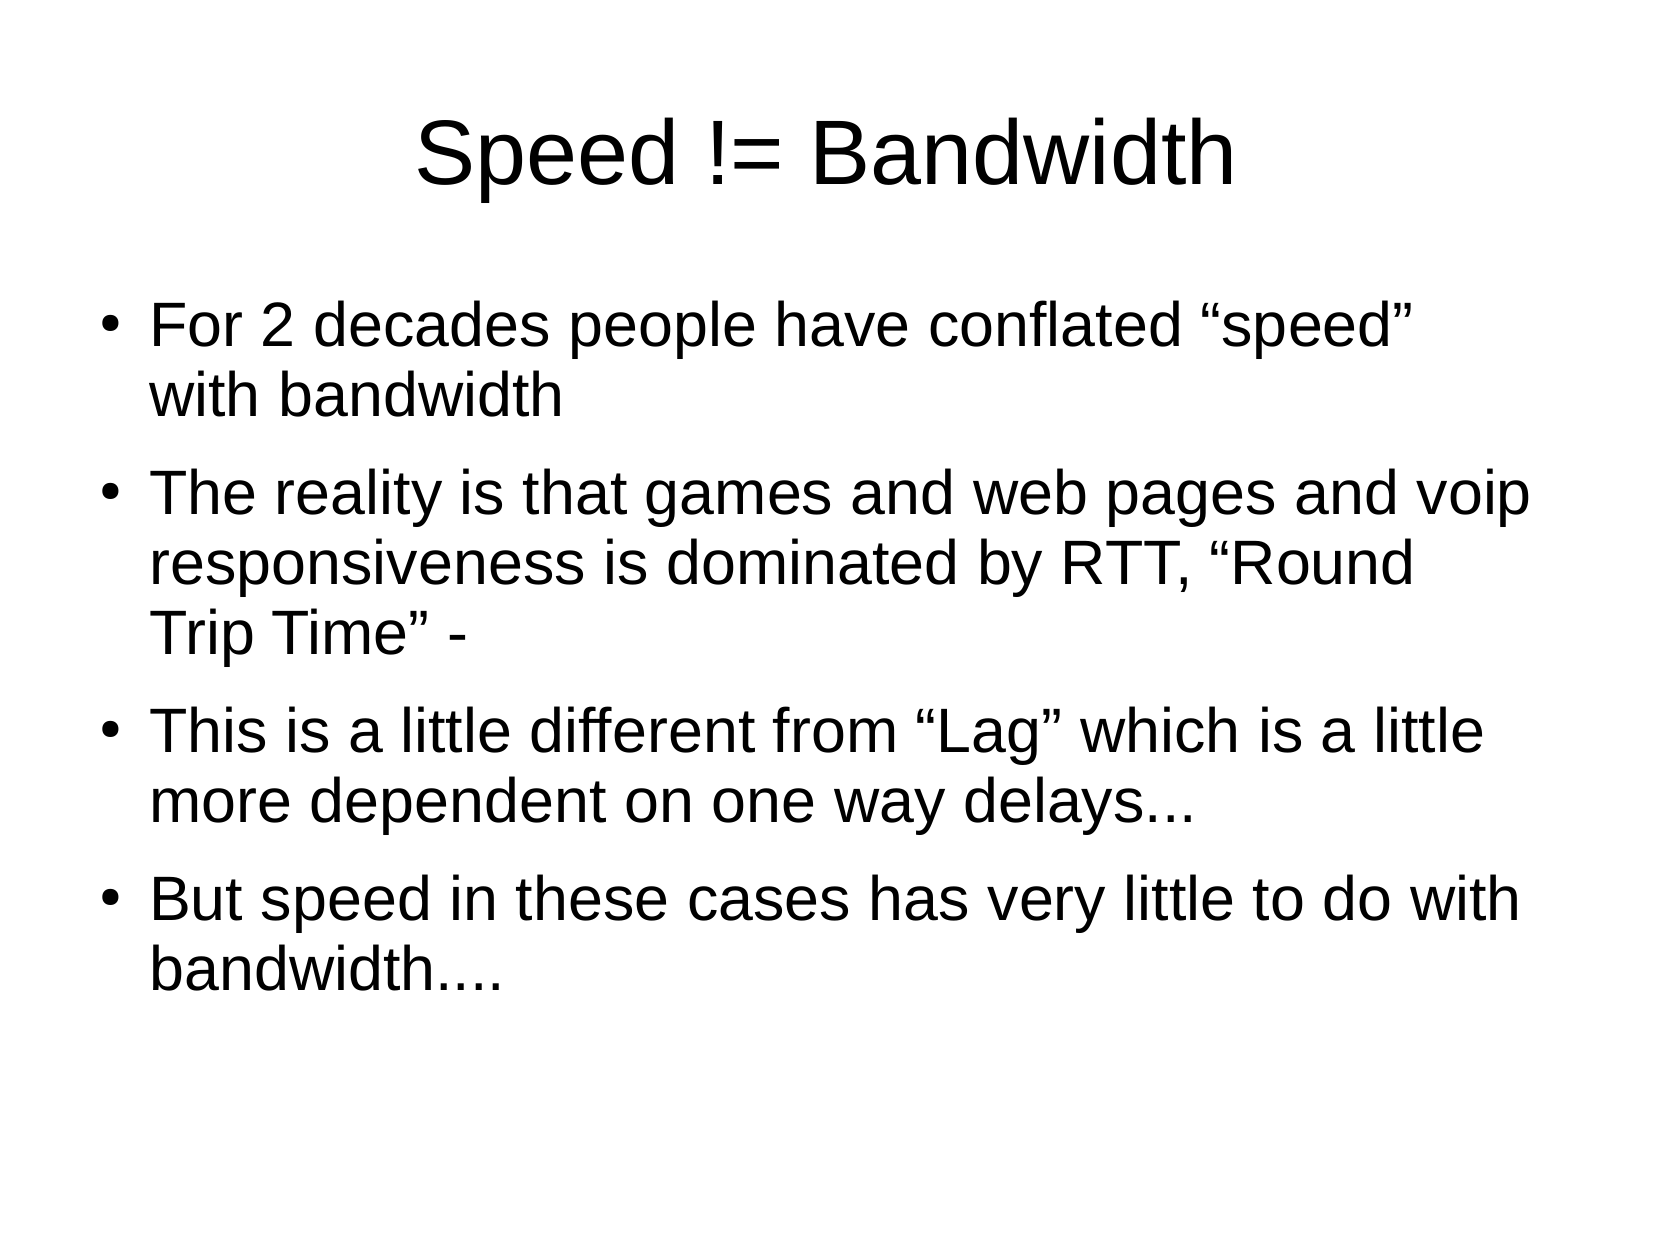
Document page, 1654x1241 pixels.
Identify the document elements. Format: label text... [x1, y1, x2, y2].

title Speed != Bandwidth [82, 49, 1571, 257]
list For 2 decades people have conflated “speed” with bandwidth The reality is that games and web pages and voip responsiveness is dominated by RTT, “Round Trip Time” - This is a little different from “Lag” which is a little more dependent on one way delays... But speed in these cases has very little to do with bandwidth.... [82, 290, 1538, 1010]
